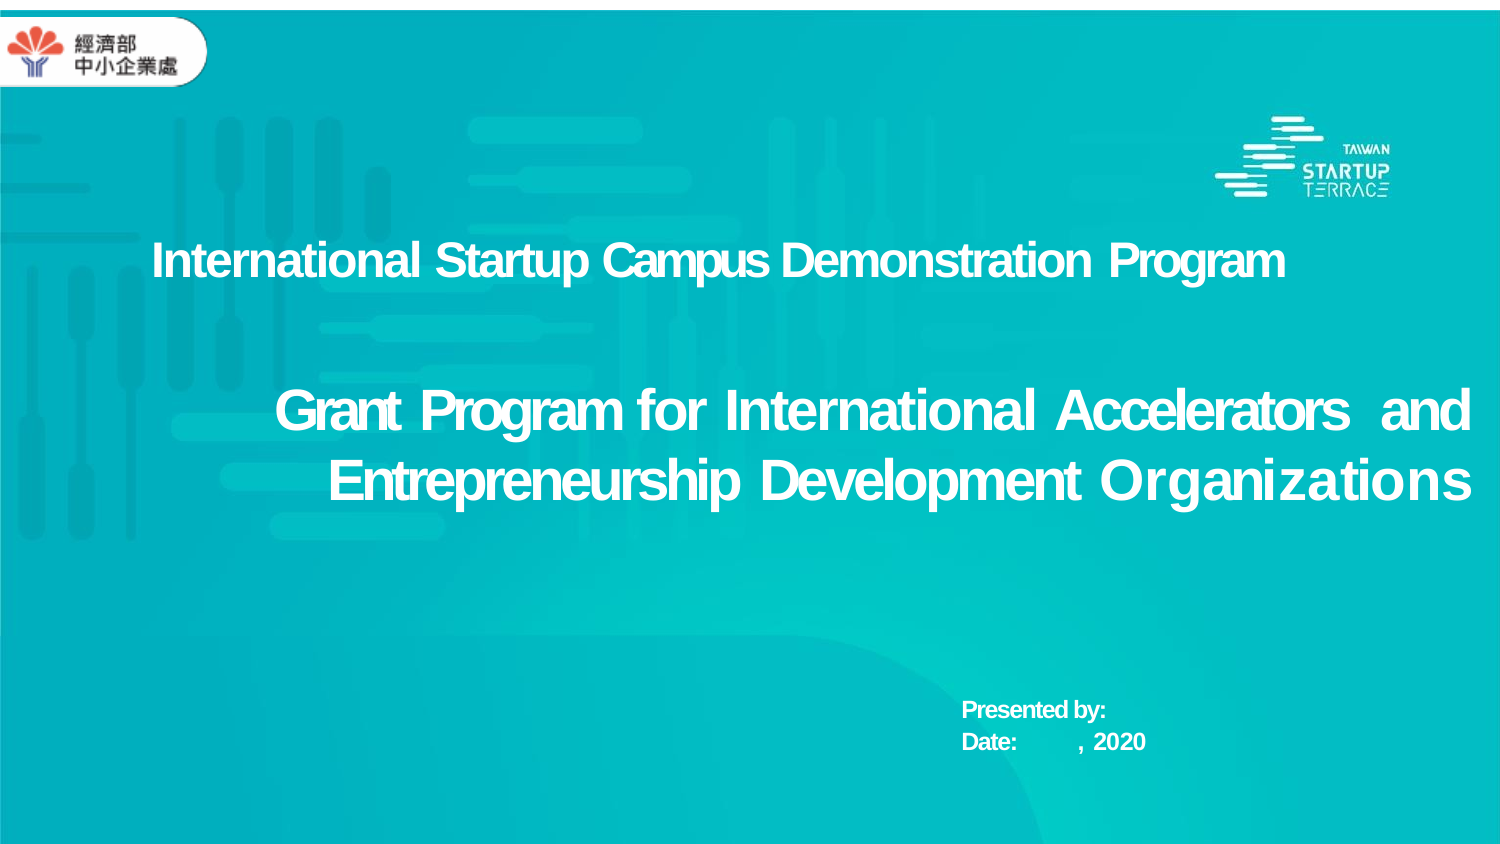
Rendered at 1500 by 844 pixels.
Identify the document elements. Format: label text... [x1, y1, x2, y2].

title International Startup Campus Demonstration Program [148, 225, 1390, 290]
text_box [0, 10, 1500, 844]
text_box Presented by: Date: , 2020 [959, 690, 1451, 756]
text_box Grant Program for International Accelerators and Entrepreneurship Development Organizations [12, 369, 1476, 514]
